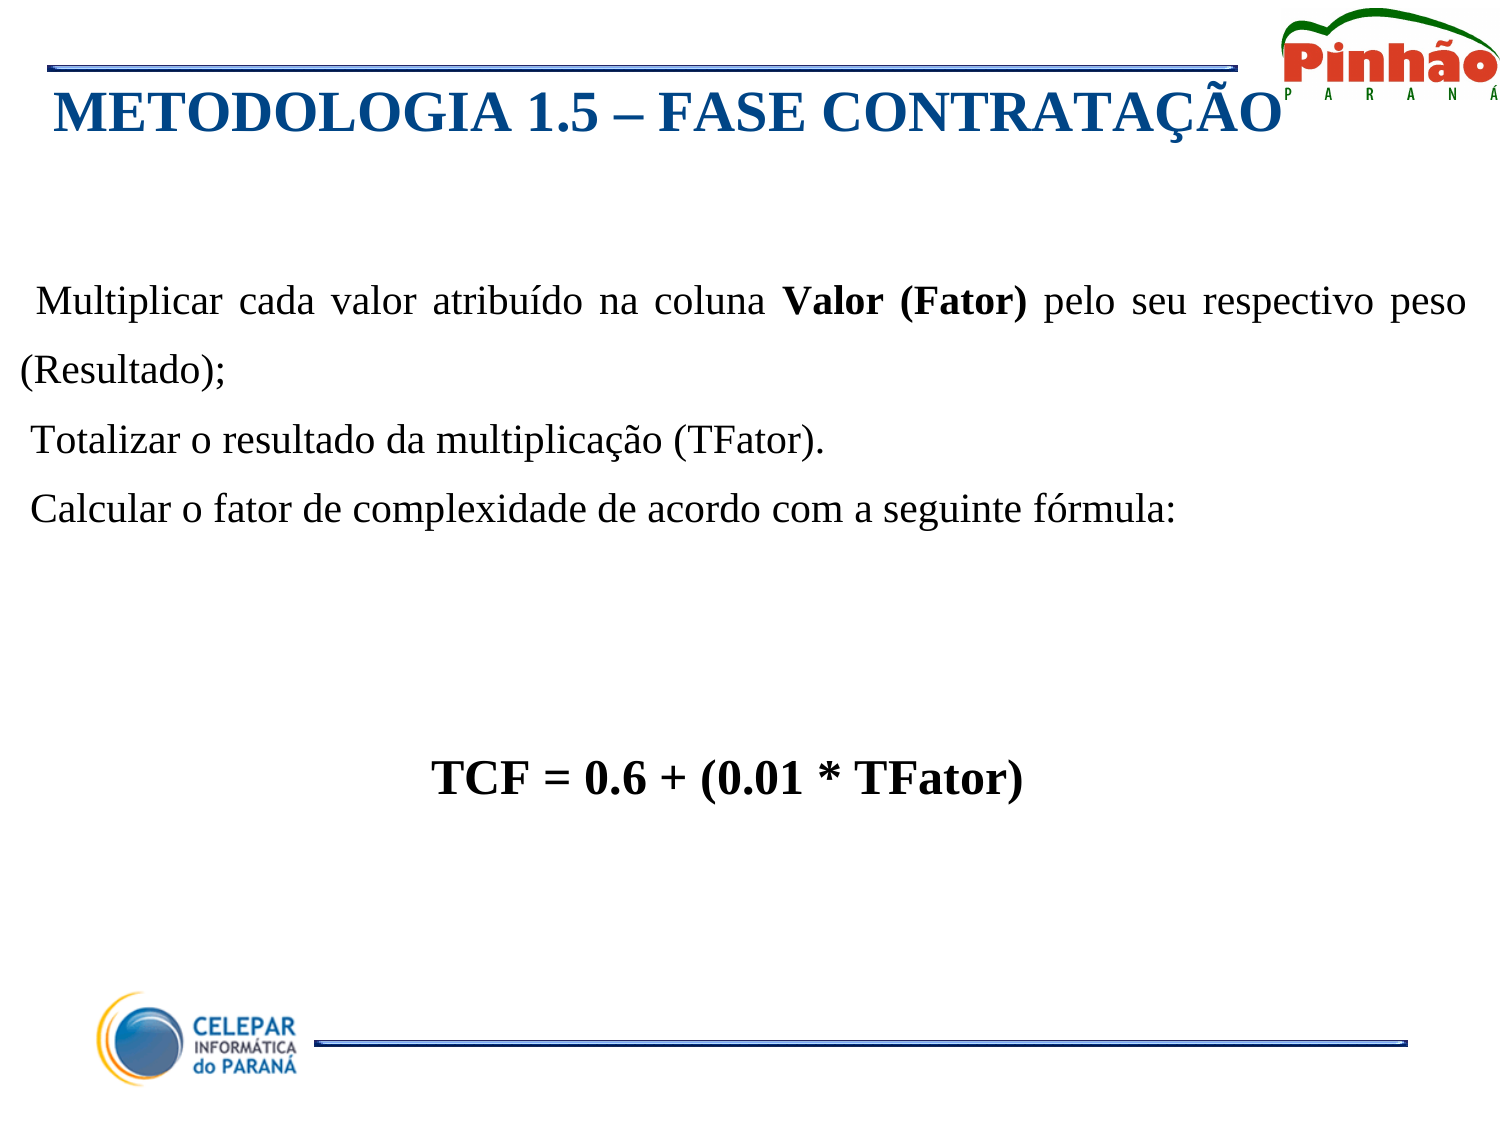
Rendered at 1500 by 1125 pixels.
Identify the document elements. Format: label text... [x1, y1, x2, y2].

text_box Multiplicar cada valor atribuído na coluna Valor (Fator) pelo seu respectivo peso (Resultado); Totalizar o resultado da multiplicação (TFator). Calcular o fator de complexidade de acordo com a seguinte fórmula: [19, 208, 1468, 673]
text_box TCF = 0.6 + (0.01 * TFator) [147, 750, 1093, 816]
text_box METODOLOGIA 1.5 – FASE CONTRATAÇÃO [53, 79, 1284, 156]
picture [1281, 8, 1500, 100]
text_box [98, 673, 1420, 1125]
title [78, 21, 1025, 79]
